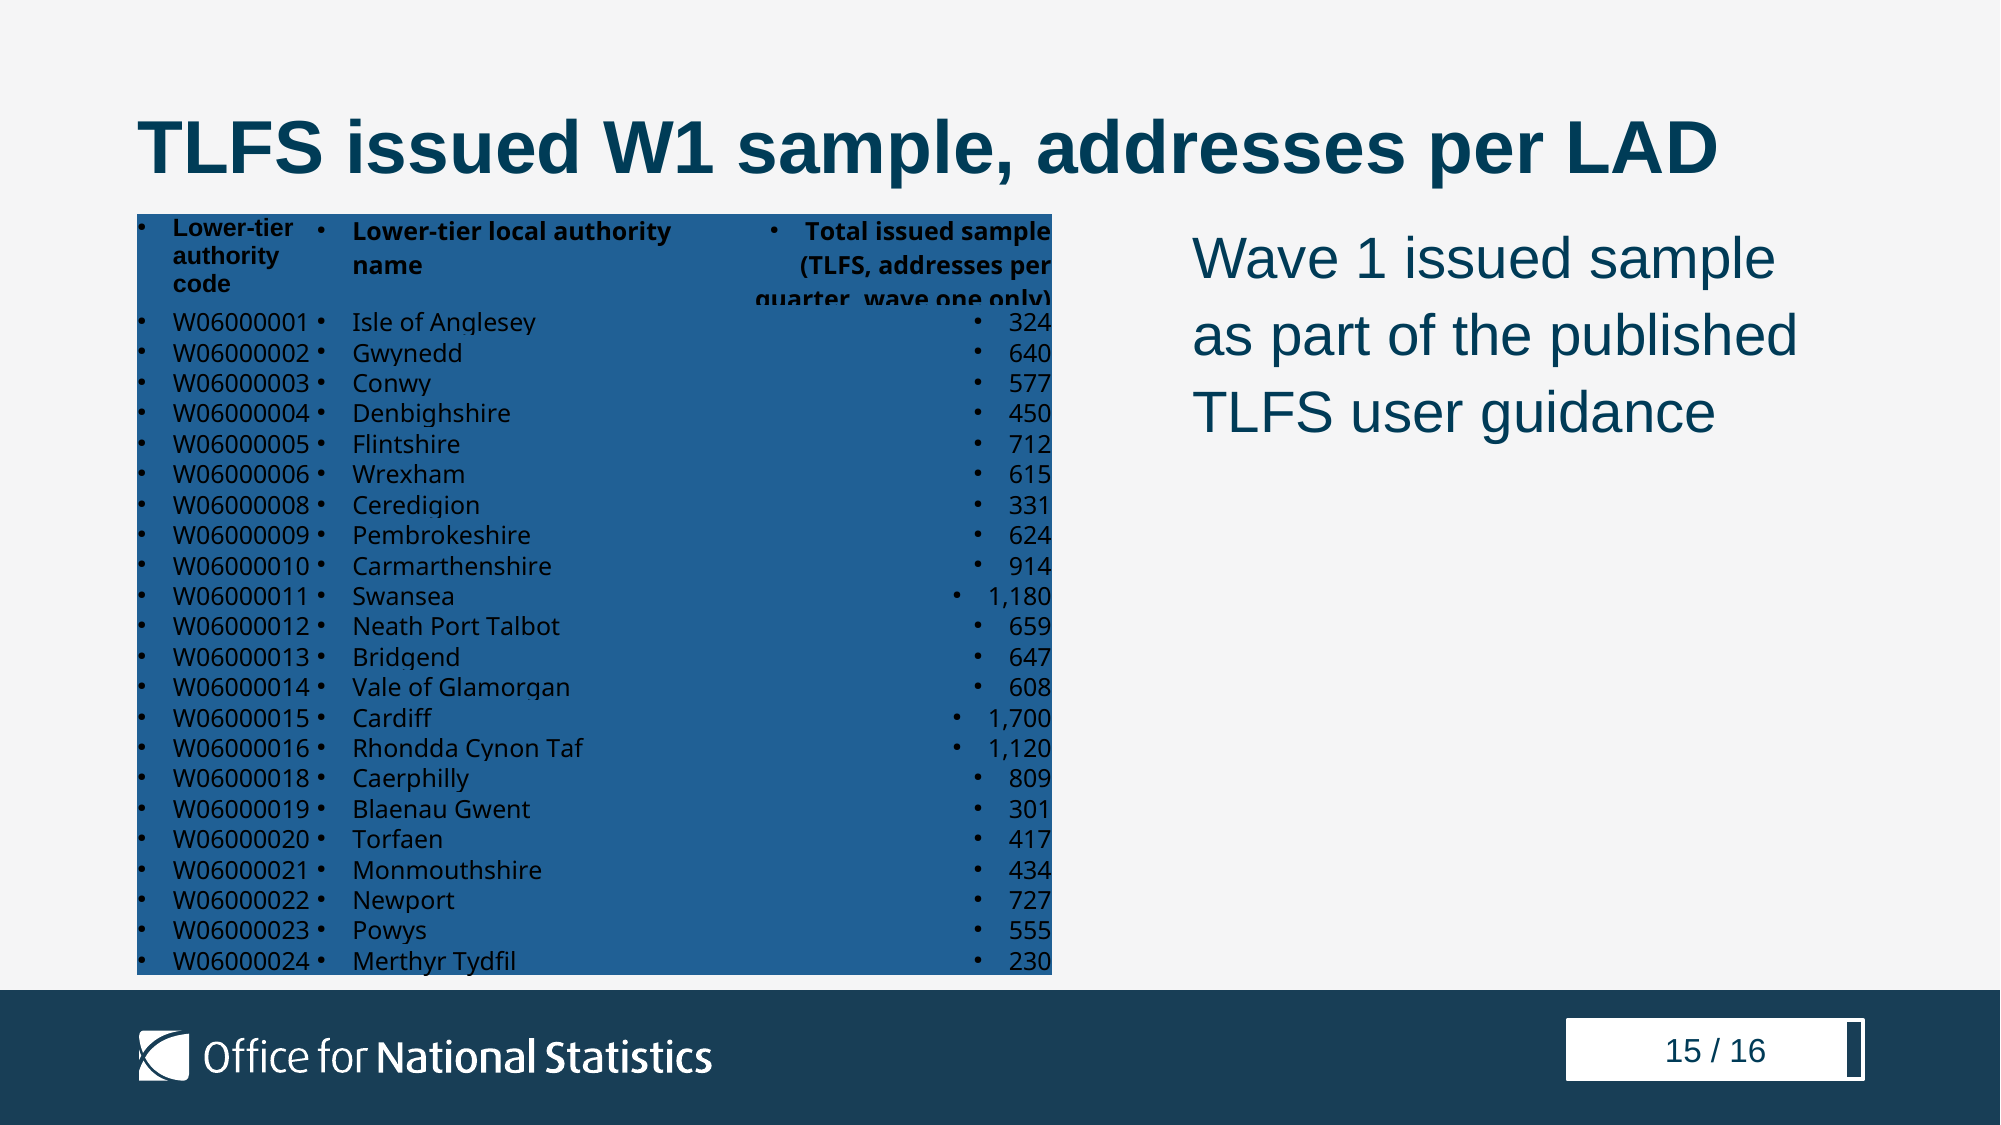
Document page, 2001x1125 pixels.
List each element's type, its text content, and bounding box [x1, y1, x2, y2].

table_cell Merthyr Tydfil [317, 944, 715, 975]
table_cell W06000002 [137, 335, 317, 366]
table_cell 659 [715, 609, 1052, 639]
table_cell 712 [715, 427, 1052, 457]
table_cell W06000024 [137, 944, 317, 975]
table_cell 1,180 [715, 579, 1052, 609]
table_cell 1,700 [715, 700, 1052, 731]
table_cell Torfaen [317, 822, 715, 852]
table_cell Neath Port Talbot [317, 609, 715, 639]
table_cell 577 [715, 366, 1052, 396]
table_header Total issued sample (TLFS, addresses per quarter, wave one only) [715, 214, 1052, 305]
table_cell W06000011 [137, 579, 317, 609]
table_cell Vale of Glamorgan [317, 670, 715, 700]
table_cell 417 [715, 822, 1052, 852]
table_cell W06000004 [137, 396, 317, 427]
table_cell W06000019 [137, 792, 317, 822]
table_cell Wrexham [317, 457, 715, 487]
table_cell Cardiff [317, 700, 715, 731]
table_cell Conwy [317, 366, 715, 396]
table_cell W06000013 [137, 639, 317, 670]
table_header Lower-tier local authority name [317, 214, 715, 305]
table_cell W06000003 [137, 366, 317, 396]
table_cell W06000010 [137, 548, 317, 579]
table_cell 615 [715, 457, 1052, 487]
table_cell Gwynedd [317, 335, 715, 366]
table_cell W06000012 [137, 609, 317, 639]
table_cell Isle of Anglesey [317, 305, 715, 335]
table_cell 555 [715, 913, 1052, 944]
table_cell W06000015 [137, 700, 317, 731]
table_cell 809 [715, 761, 1052, 792]
table_cell W06000006 [137, 457, 317, 487]
table_cell W06000005 [137, 427, 317, 457]
table_cell 640 [715, 335, 1052, 366]
table_cell W06000021 [137, 852, 317, 883]
table_cell Flintshire [317, 427, 715, 457]
table_cell W06000014 [137, 670, 317, 700]
table_cell 608 [715, 670, 1052, 700]
table_cell Newport [317, 883, 715, 913]
table_cell Denbighshire [317, 396, 715, 427]
table_cell Powys [317, 913, 715, 944]
table_cell Carmarthenshire [317, 548, 715, 579]
table_cell Rhondda Cynon Taf [317, 731, 715, 761]
table_cell W06000022 [137, 883, 317, 913]
table_cell W06000023 [137, 913, 317, 944]
table_cell 624 [715, 518, 1052, 548]
table_cell W06000001 [137, 305, 317, 335]
text_box 15 / 16 [1568, 1020, 1863, 1079]
table_cell 450 [715, 396, 1052, 427]
table_cell Caerphilly [317, 761, 715, 792]
table_cell Bridgend [317, 639, 715, 670]
table_cell W06000020 [137, 822, 317, 852]
table_cell 727 [715, 883, 1052, 913]
table_cell Pembrokeshire [317, 518, 715, 548]
table_cell W06000008 [137, 487, 317, 518]
table_cell Monmouthshire [317, 852, 715, 883]
table_cell 301 [715, 792, 1052, 822]
table_cell W06000018 [137, 761, 317, 792]
table_cell 1,120 [715, 731, 1052, 761]
table_cell 914 [715, 548, 1052, 579]
table_cell Swansea [317, 579, 715, 609]
table_cell Ceredigion [317, 487, 715, 518]
table_cell 647 [715, 639, 1052, 670]
title TLFS issued W1 sample, addresses per LAD [137, 105, 1863, 192]
table_cell 434 [715, 852, 1052, 883]
table_cell W06000016 [137, 731, 317, 761]
list Wave 1 issued sample as part of the published TLFS user guidance [1192, 213, 1845, 441]
table_cell 331 [715, 487, 1052, 518]
table_cell W06000009 [137, 518, 317, 548]
table_cell Blaenau Gwent [317, 792, 715, 822]
table_header Lower-tier authority code [137, 214, 317, 305]
table_cell 230 [715, 944, 1052, 975]
table_cell 324 [715, 305, 1052, 335]
